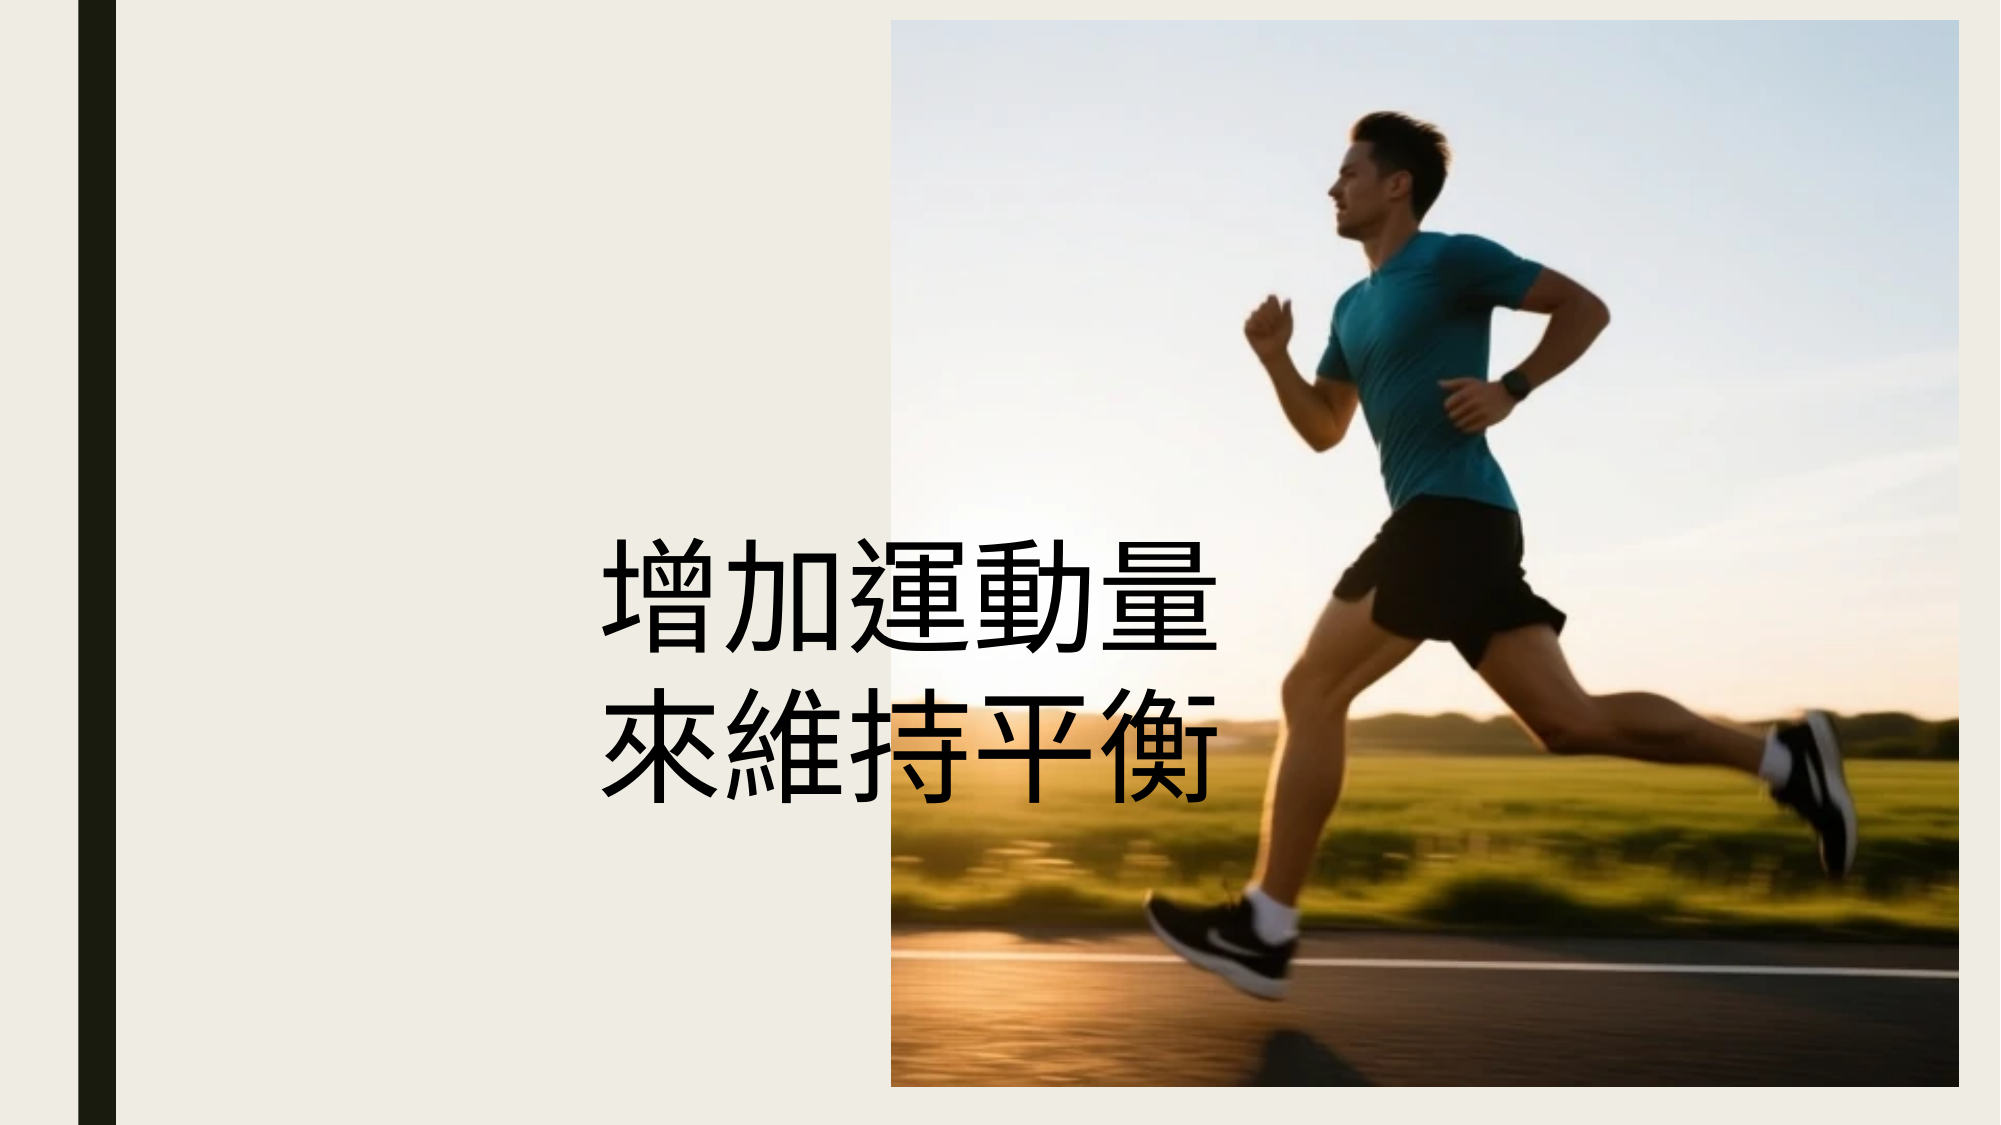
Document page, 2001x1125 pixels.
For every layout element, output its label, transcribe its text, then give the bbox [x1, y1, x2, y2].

text_box 增加運動量 來維持平衡 [582, 510, 1321, 829]
picture [891, 20, 1959, 1087]
